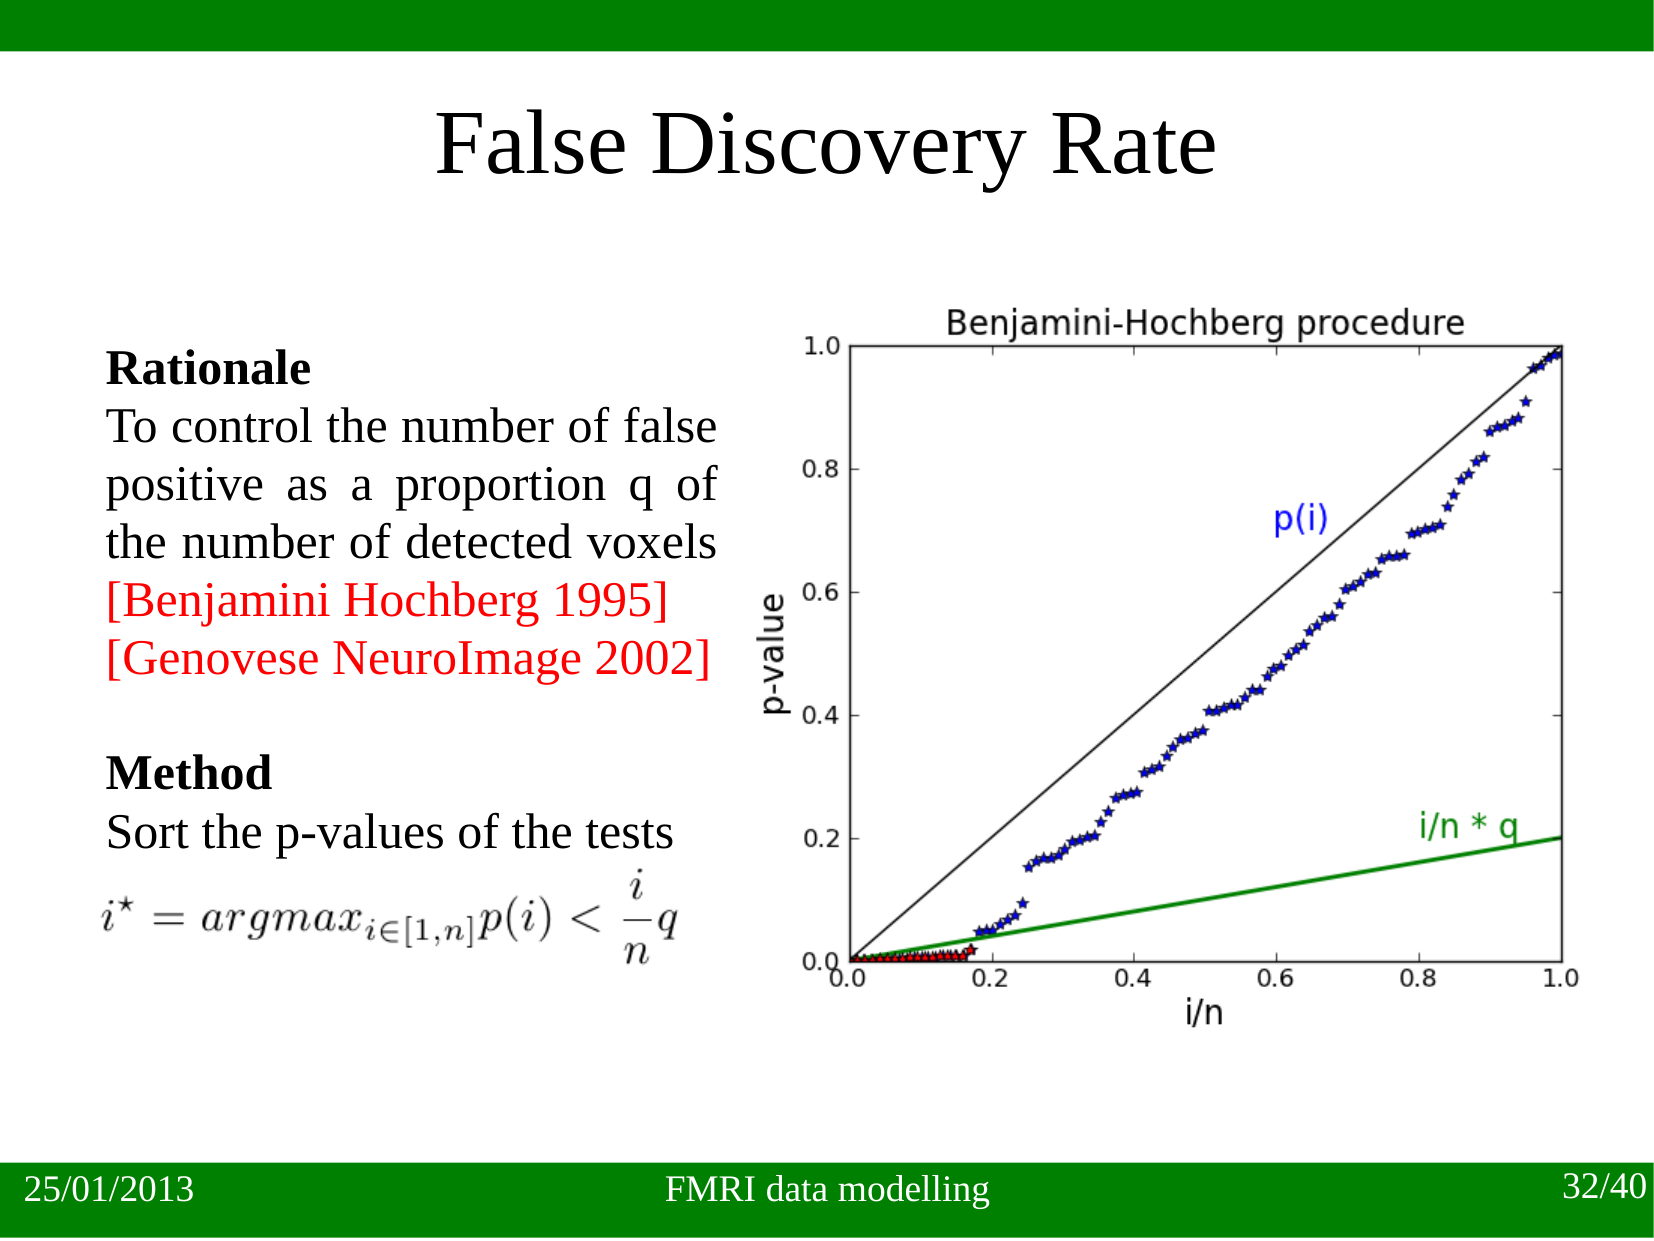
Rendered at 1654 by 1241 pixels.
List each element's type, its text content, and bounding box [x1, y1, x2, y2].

text_box Rationale To control the number of false positive as a proportion q of the number of detected voxels [Benjamini Hochberg 1995] [Genovese NeuroImage 2002] Method Sort the p-values of the tests [90, 329, 733, 922]
picture [734, 269, 1653, 1038]
picture [90, 922, 688, 981]
title False Discovery Rate [121, 93, 1534, 196]
